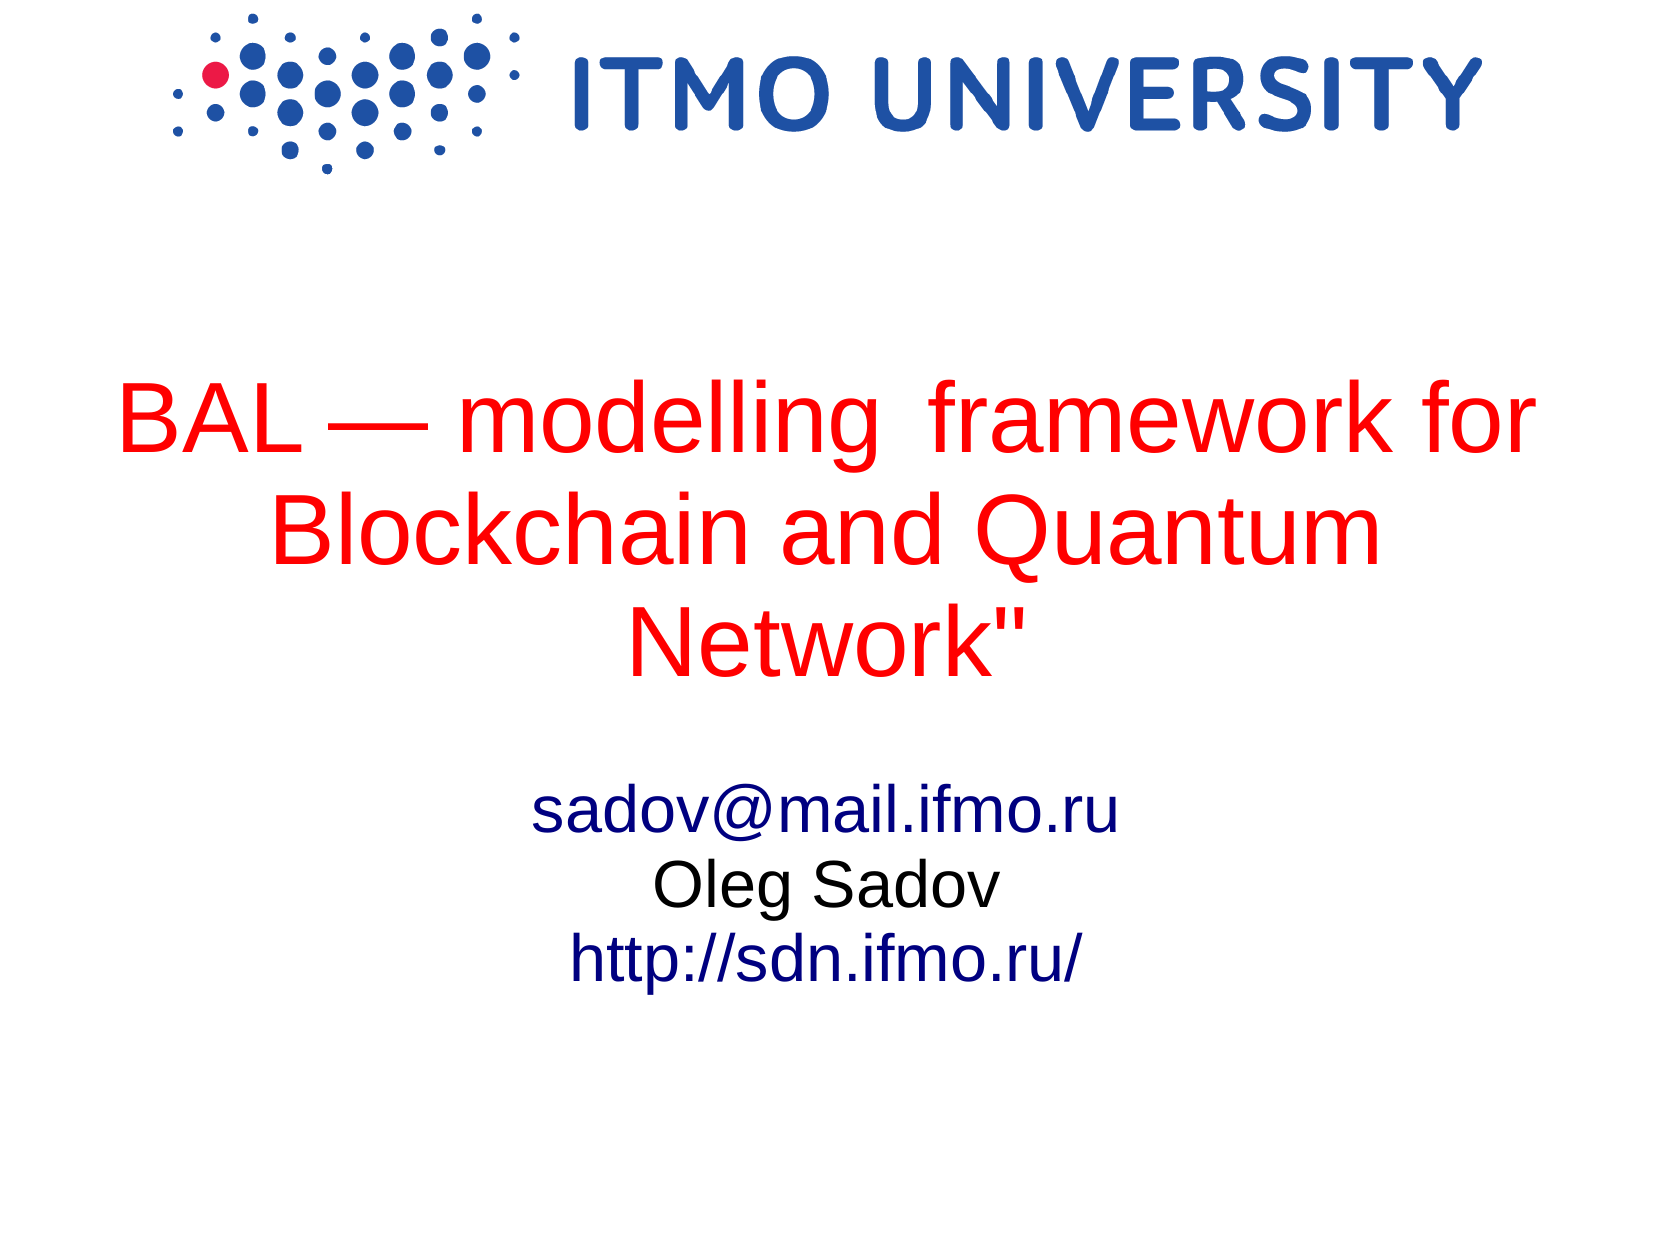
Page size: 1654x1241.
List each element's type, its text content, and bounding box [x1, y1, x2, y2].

subtitle BAL — modelling framework for Blockchain and Quantum Network" sadov@mail.ifmo.ru Oleg Sadov http://sdn.ifmo.ru/ [82, 306, 1571, 1158]
picture [0, 0, 1654, 306]
